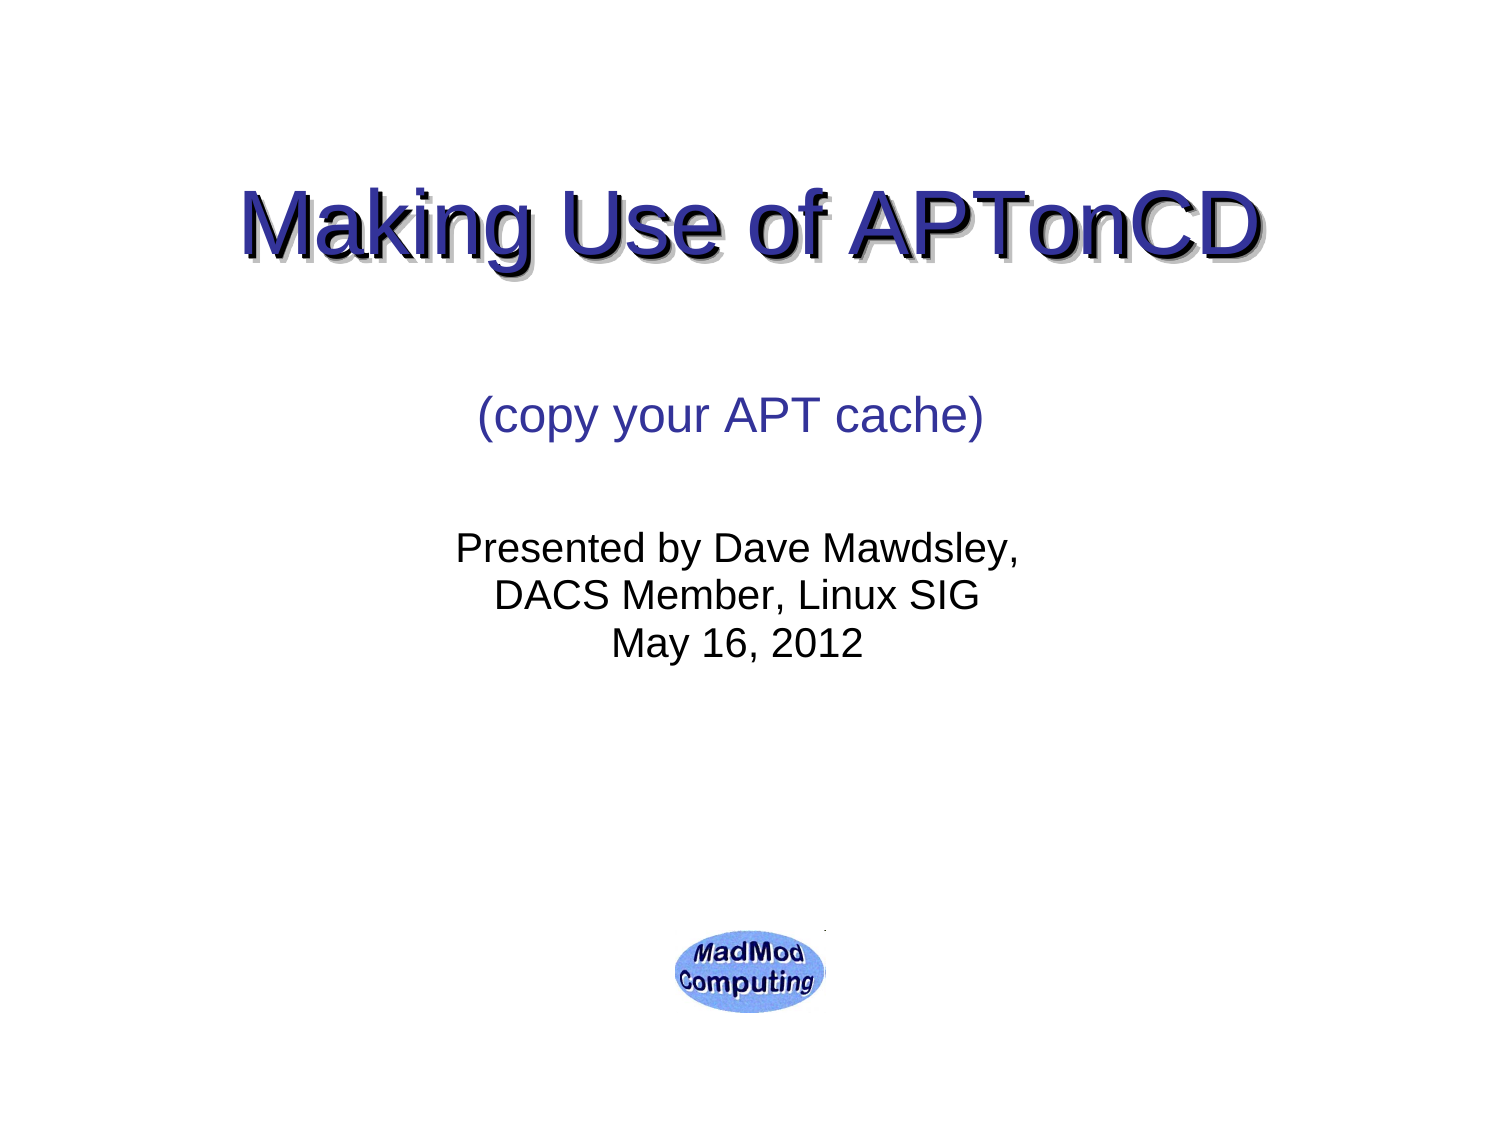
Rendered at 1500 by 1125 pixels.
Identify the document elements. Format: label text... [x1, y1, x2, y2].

text_box (copy your APT cache) [374, 375, 1088, 451]
subtitle Presented by Dave Mawdsley, DACS Member, Linux SIG May 16, 2012 [350, 525, 1051, 693]
picture [675, 930, 826, 1013]
title Making Use of APTonCD [112, 162, 1388, 284]
